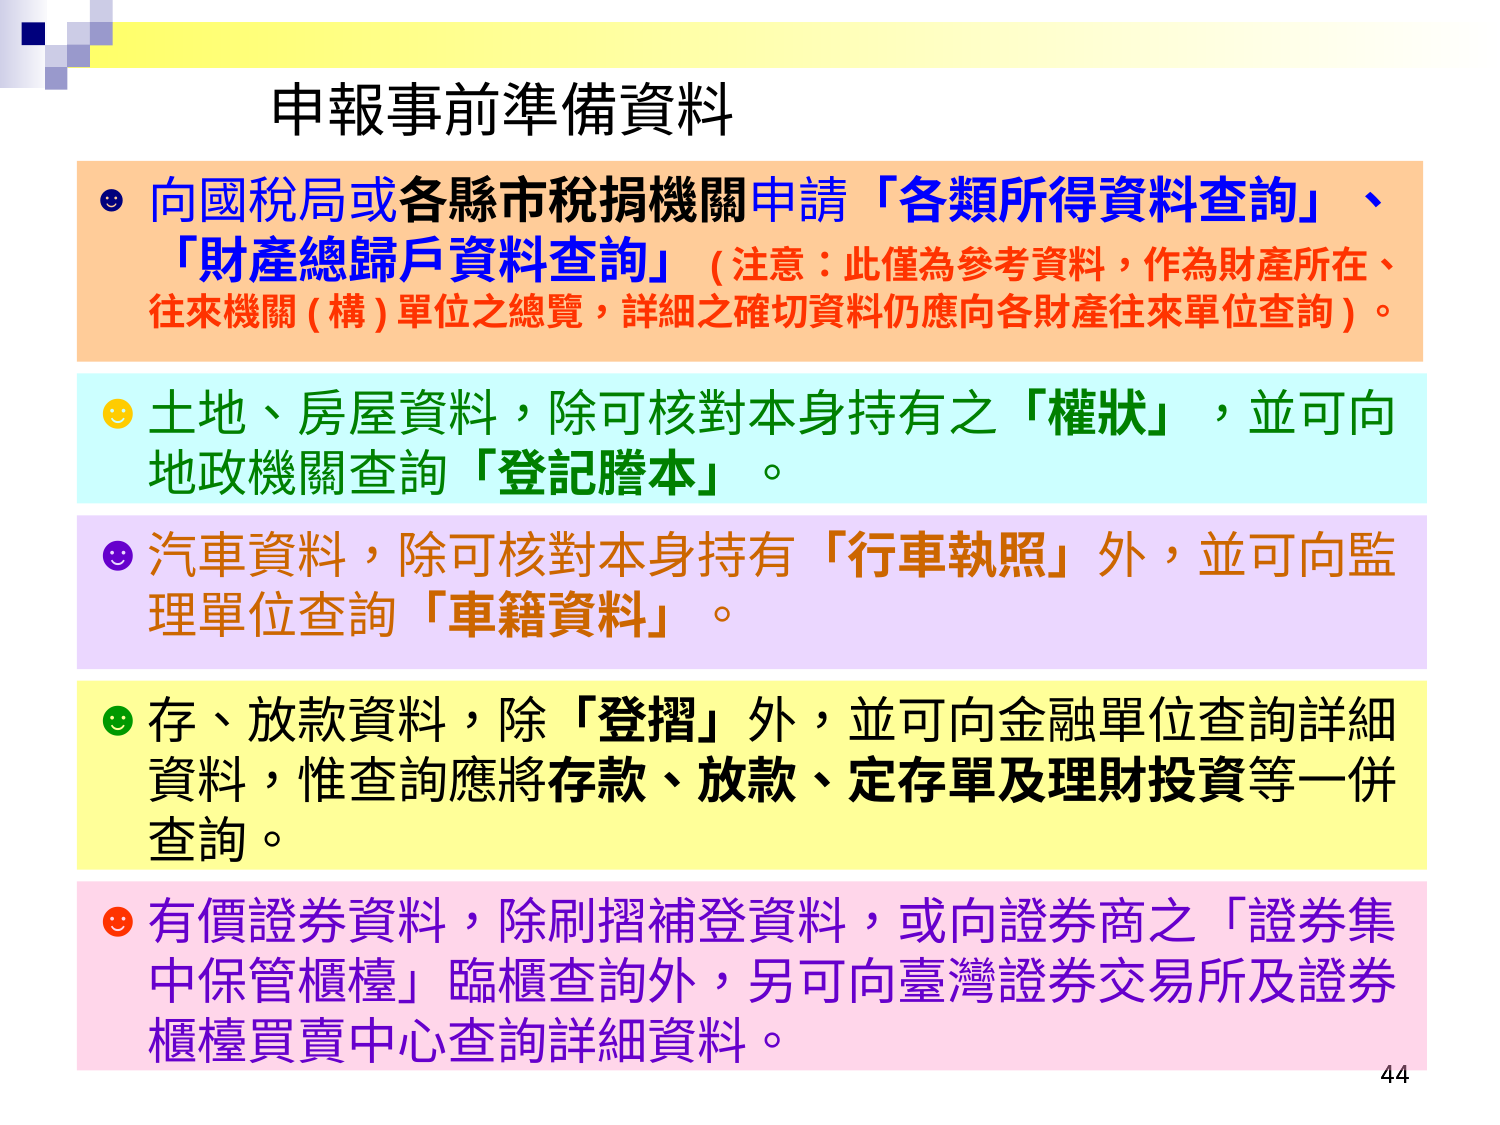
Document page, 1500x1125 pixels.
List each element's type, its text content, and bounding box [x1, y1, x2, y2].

title 申報事前準備資料 [253, 42, 1247, 160]
text_box 土地、房屋資料，除可核對本身持有之「權狀」，並可向地政機關查詢「登記謄本」。 [76, 373, 1427, 504]
text_box <編號> [431, 22, 436, 42]
text_box <編號> [1074, 1071, 1426, 1101]
table_cell 楊小琳 [291, 22, 295, 42]
text_box 汽車資料，除可核對本身持有「行車執照」外，並可向監理單位查詢「車籍資料」。 [76, 515, 1427, 670]
text_box 有價證券資料，除刷摺補登資料，或向證券商之「證券集中保管櫃檯」臨櫃查詢外，另可向臺灣證券交易所及證券櫃檯買賣中心查詢詳細資料。 [76, 881, 1427, 1071]
list 向國稅局或各縣市稅捐機關申請「各類所得資料查詢」、「財產總歸戶資料查詢」(注意：此僅為參考資料，作為財產所在、往來機關(構)單位之總覽，詳細之確切資料仍應向各財產往來單位查詢)。 [76, 160, 1424, 362]
text_box 存、放款資料，除「登摺」外，並可向金融單位查詢詳細資料，惟查詢應將存款、放款、定存單及理財投資等一併查詢。 [76, 680, 1427, 870]
